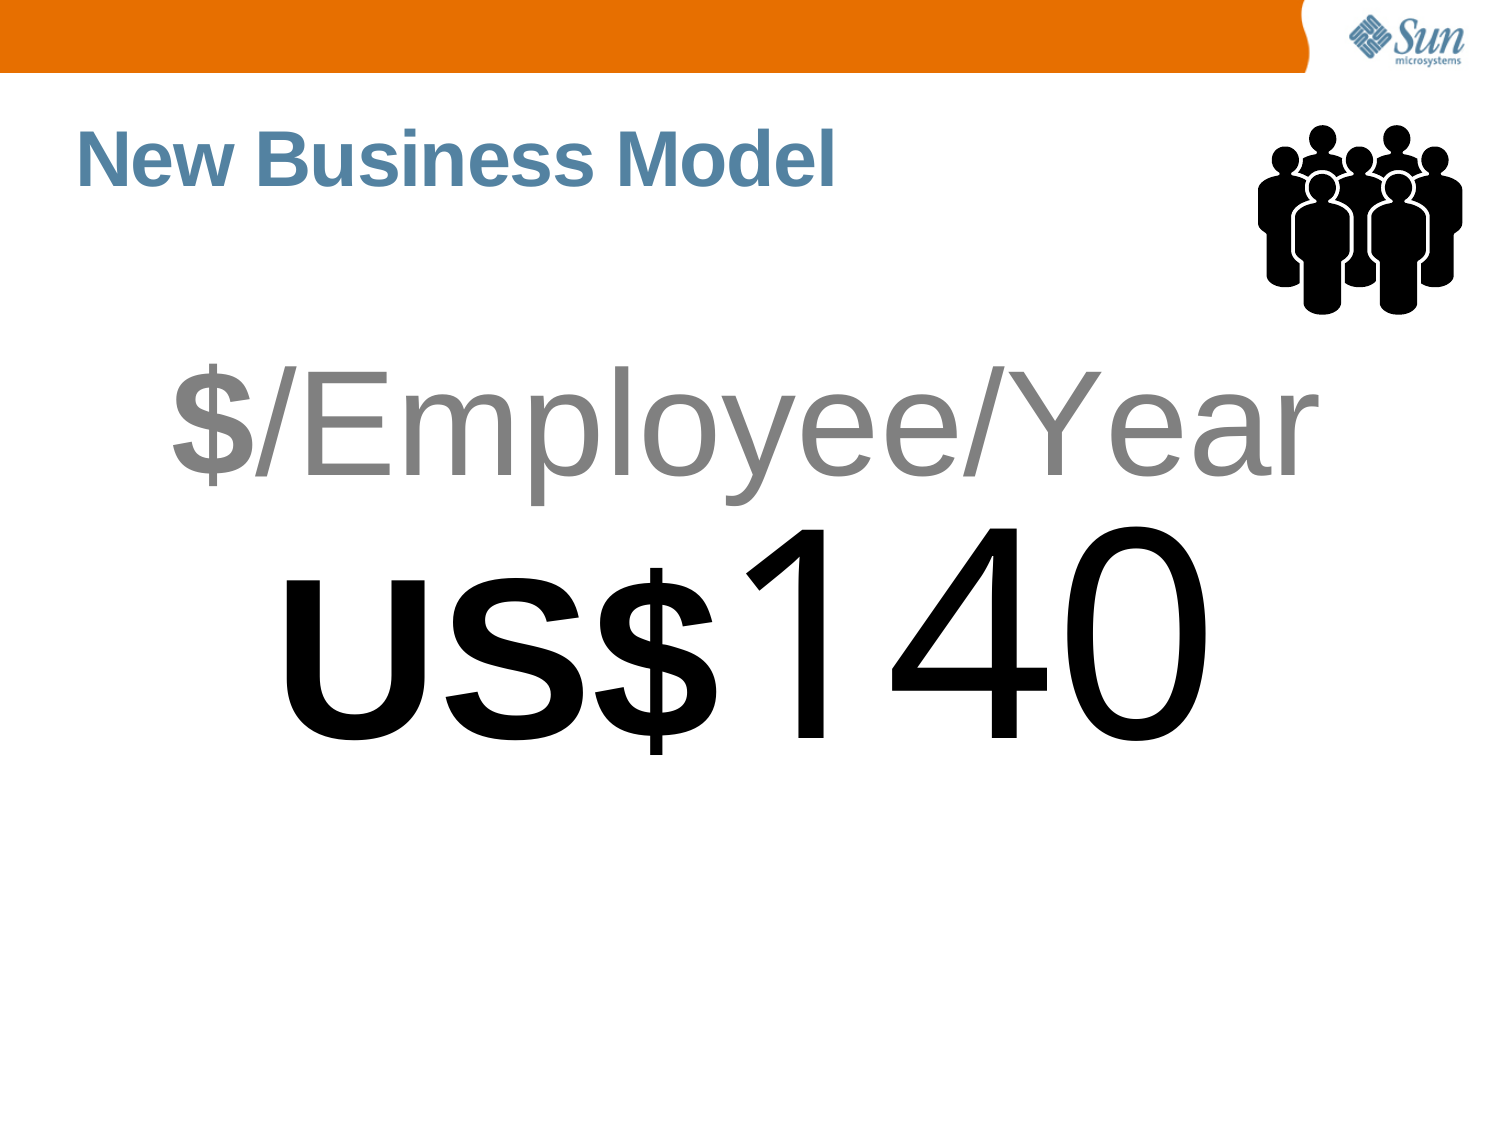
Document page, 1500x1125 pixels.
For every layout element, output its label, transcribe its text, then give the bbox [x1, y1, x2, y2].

text_box $/Employee/Year [115, 344, 1380, 472]
picture [1254, 121, 1466, 319]
text_box US$140 [115, 472, 1380, 802]
picture [0, 0, 1500, 73]
title New Business Model [75, 123, 1254, 227]
